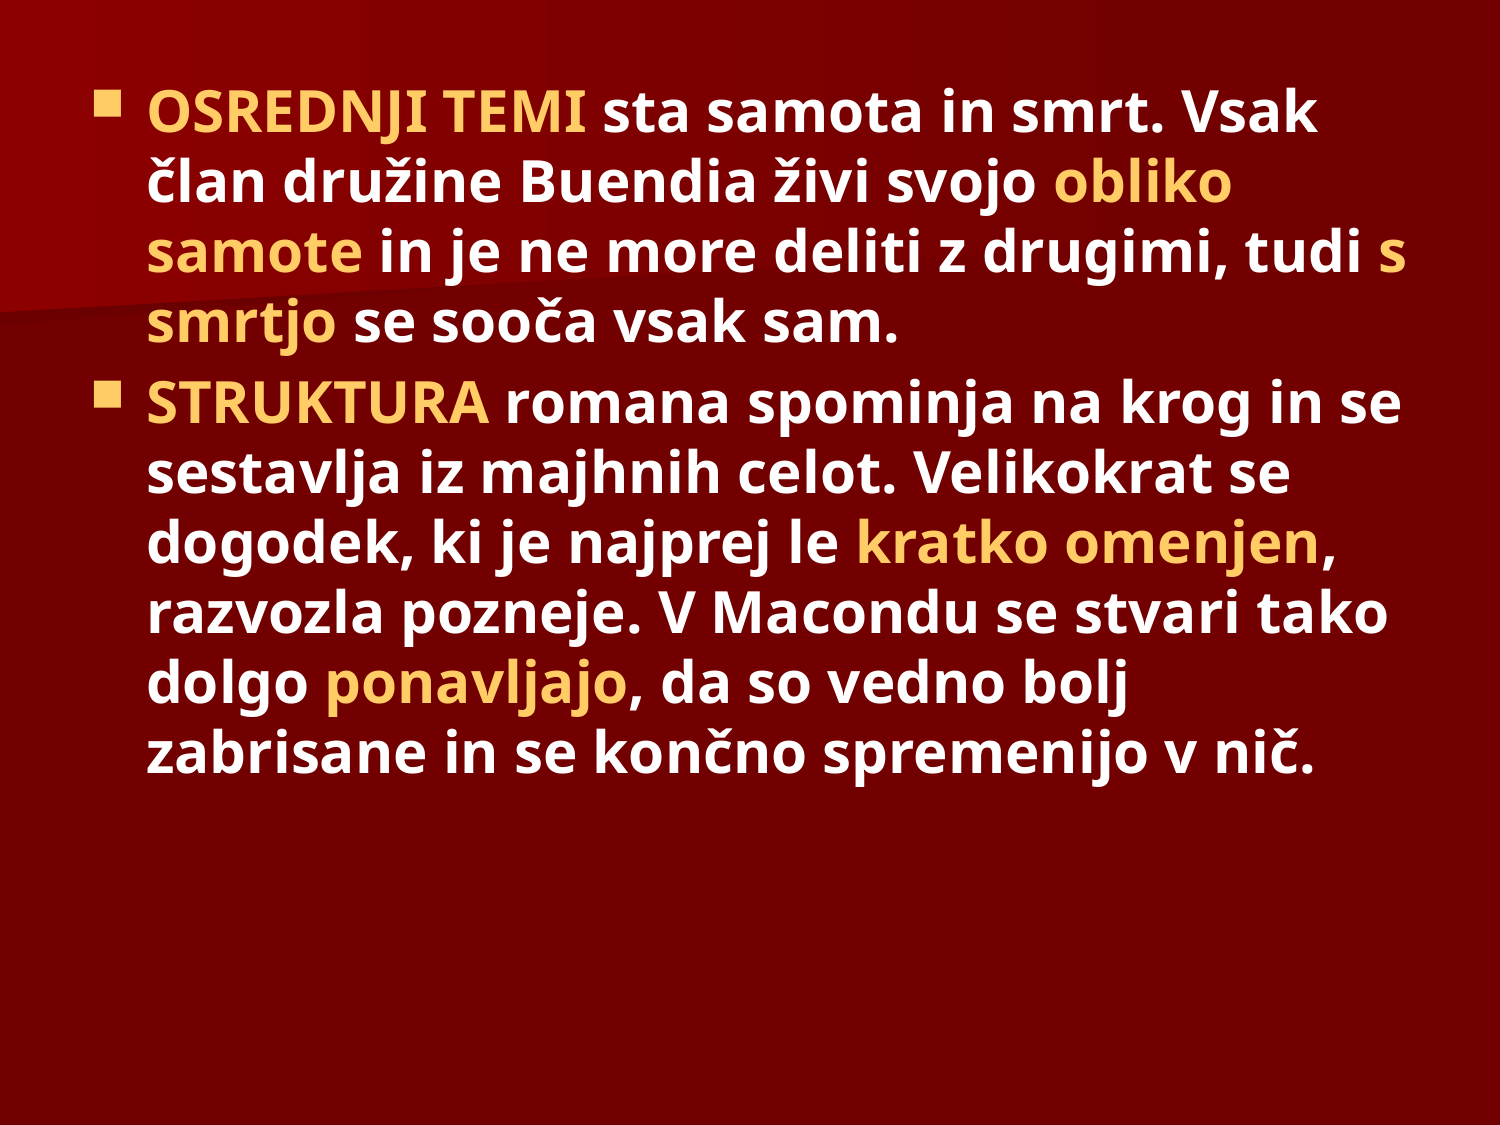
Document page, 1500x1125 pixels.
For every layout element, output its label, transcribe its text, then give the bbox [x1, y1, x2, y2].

list OSREDNJI TEMI sta samota in smrt. Vsak član družine Buendia živi svojo obliko samote in je ne more deliti z drugimi, tudi s smrtjo se sooča vsak sam. STRUKTURA romana spominja na krog in se sestavlja iz majhnih celot. Velikokrat se dogodek, ki je najprej le kratko omenjen, razvozla pozneje. V Macondu se stvari tako dolgo ponavljajo, da so vedno bolj zabrisane in se končno spremenijo v nič. [75, 66, 1425, 1000]
